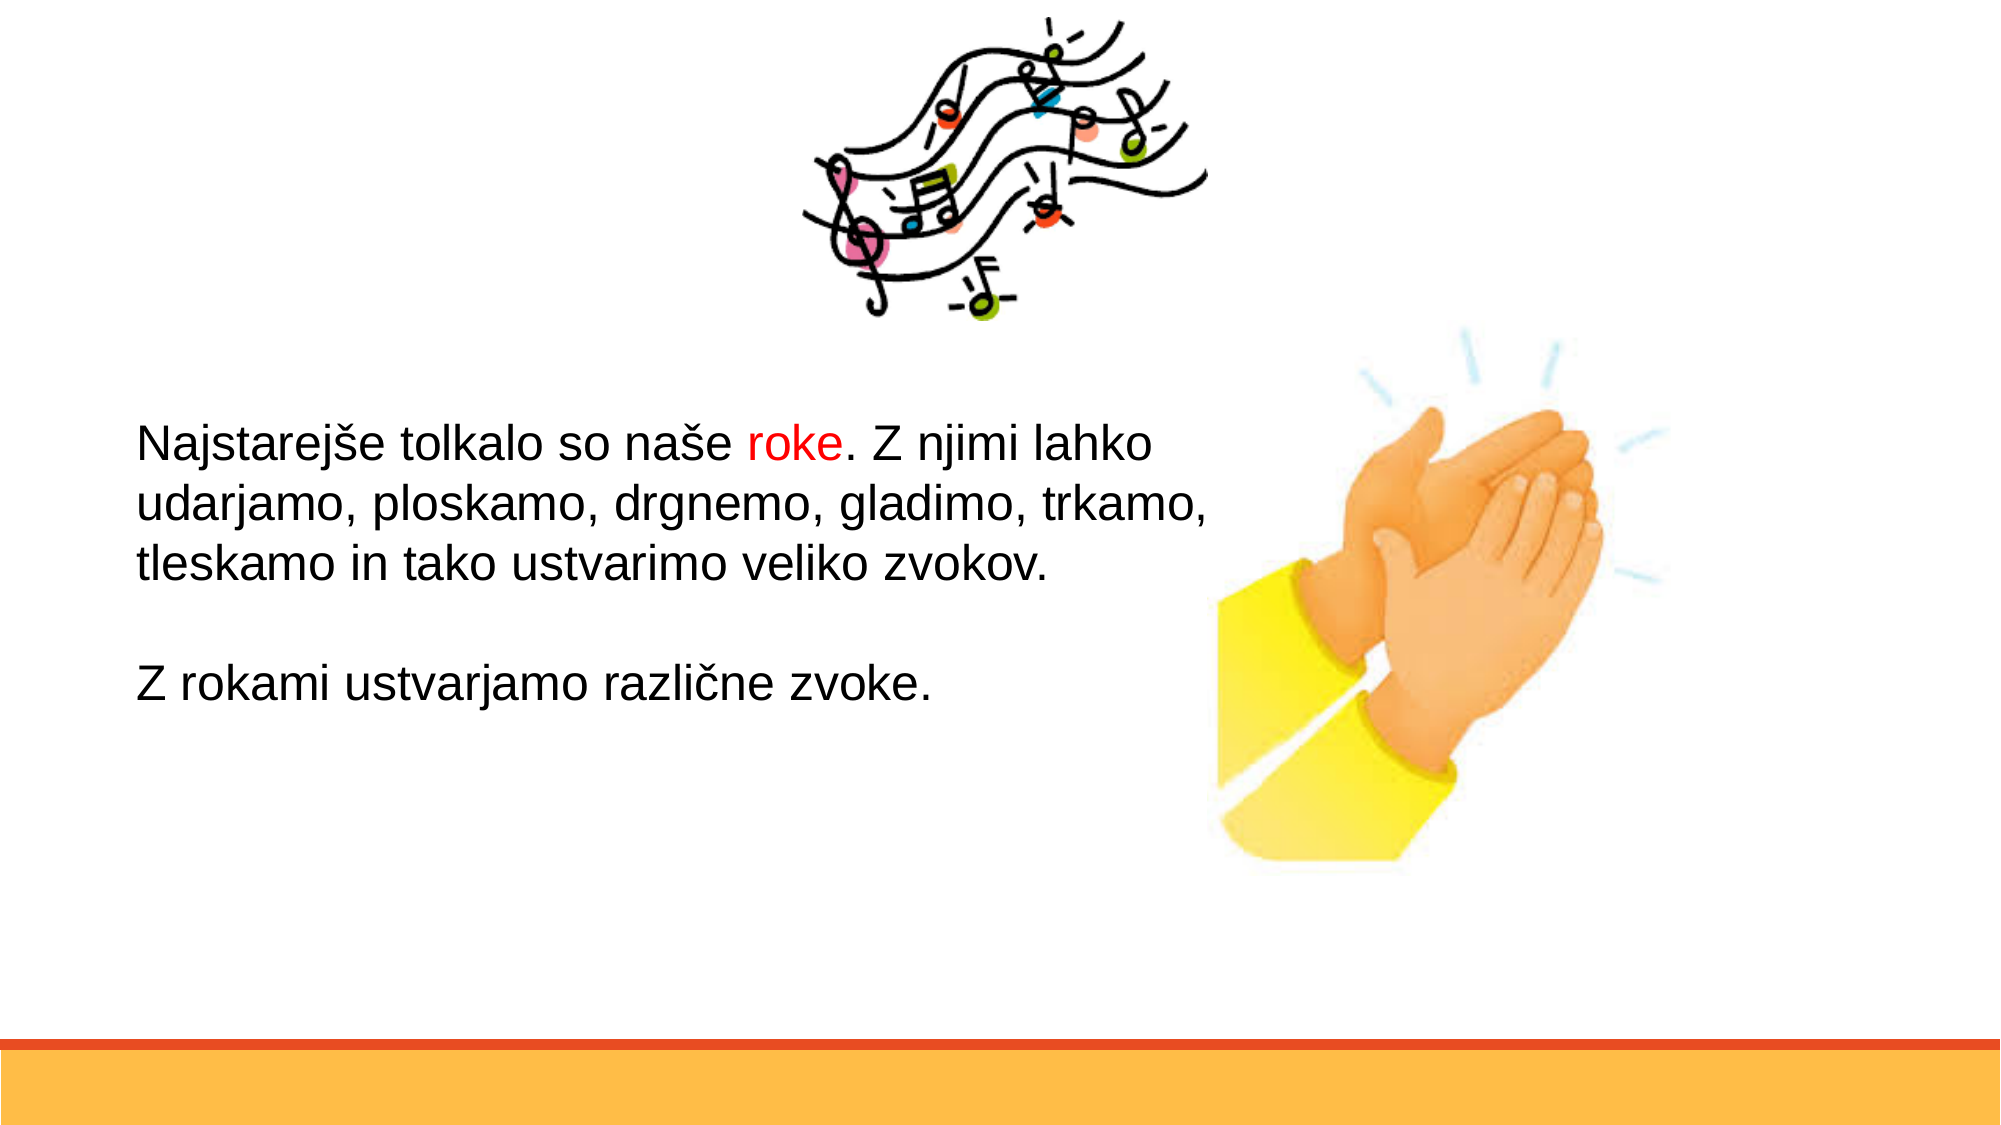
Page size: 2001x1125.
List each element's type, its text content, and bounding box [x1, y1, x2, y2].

text_box Najstarejše tolkalo so naše roke. Z njimi lahko udarjamo, ploskamo, drgnemo, gladimo, trkamo, tleskamo in tako ustvarimo veliko zvokov. Z rokami ustvarjamo različne zvoke. [121, 403, 1207, 719]
picture [802, 17, 1694, 876]
